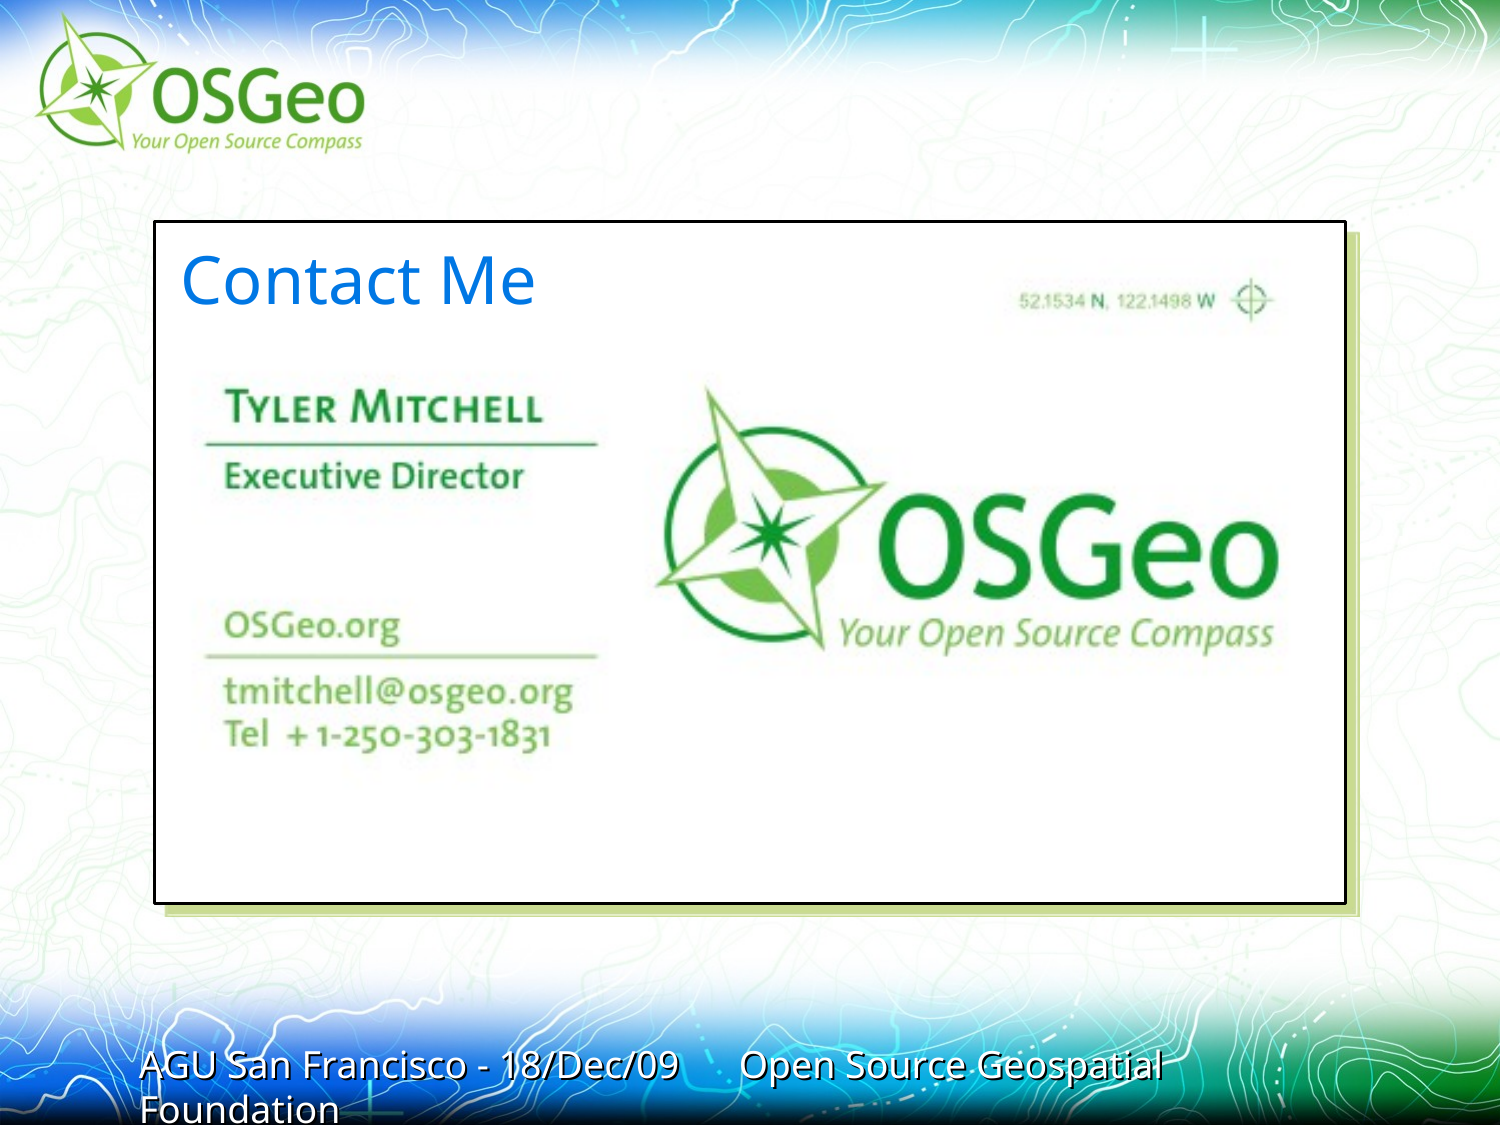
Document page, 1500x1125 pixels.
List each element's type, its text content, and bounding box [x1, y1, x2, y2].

picture [257, 1115, 265, 1121]
picture [325, 1107, 336, 1125]
title Contact Me [165, 228, 1441, 330]
picture [301, 1107, 311, 1121]
picture [0, 0, 1500, 1125]
picture [212, 1107, 223, 1125]
picture [234, 1107, 244, 1121]
picture [165, 1107, 175, 1121]
